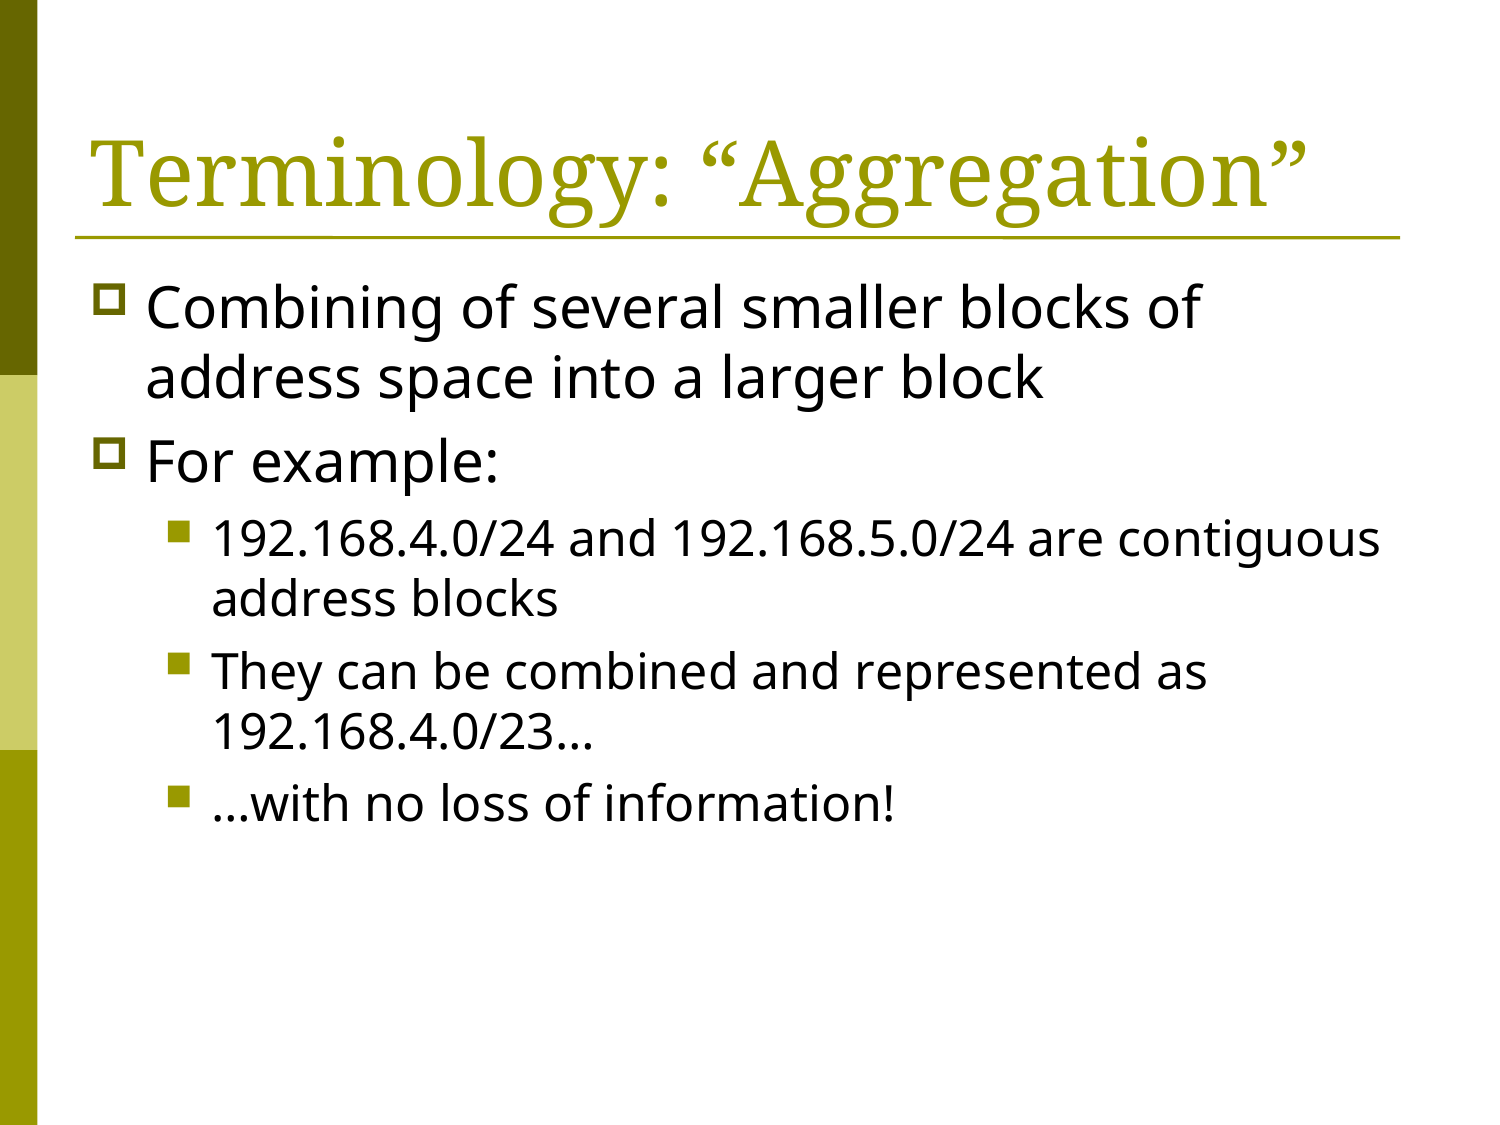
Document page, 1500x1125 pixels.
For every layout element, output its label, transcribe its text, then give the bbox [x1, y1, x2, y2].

list Combining of several smaller blocks of address space into a larger block For example: 192.168.4.0/24 and 192.168.5.0/24 are contiguous address blocks They can be combined and represented as 192.168.4.0/23… …with no loss of information! [75, 262, 1426, 1006]
title Terminology: “Aggregation” [75, 45, 1426, 233]
